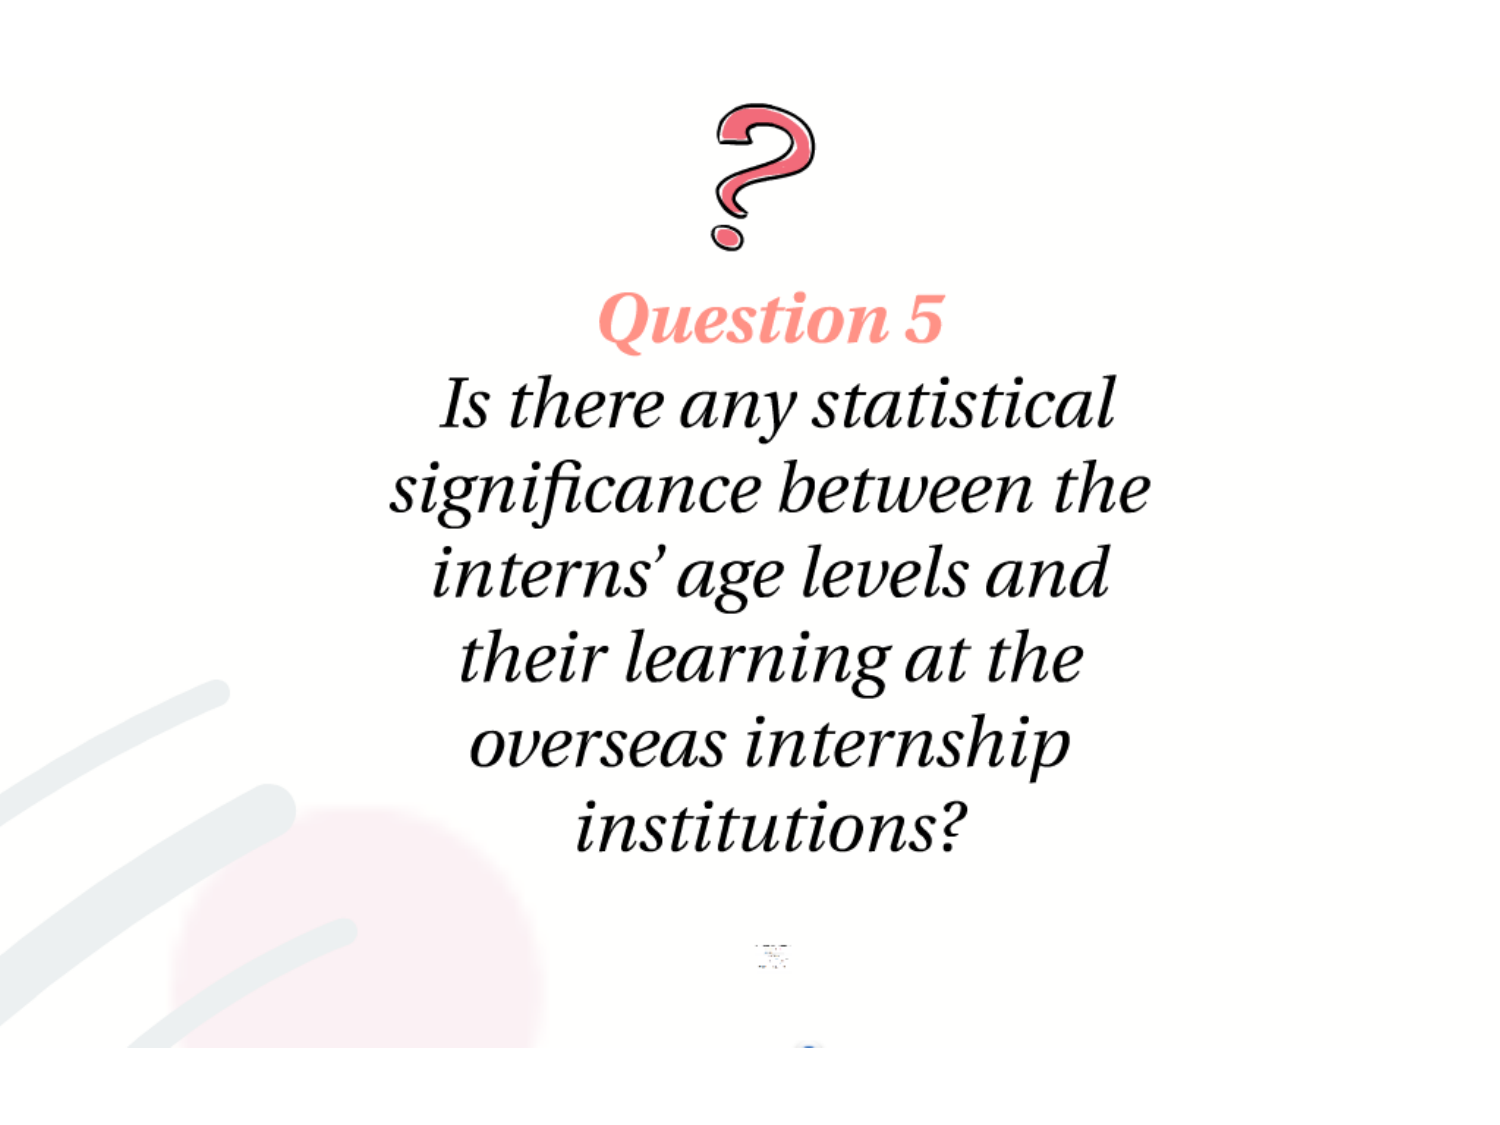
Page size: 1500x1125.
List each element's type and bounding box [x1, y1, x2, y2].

picture [0, 77, 1500, 1048]
